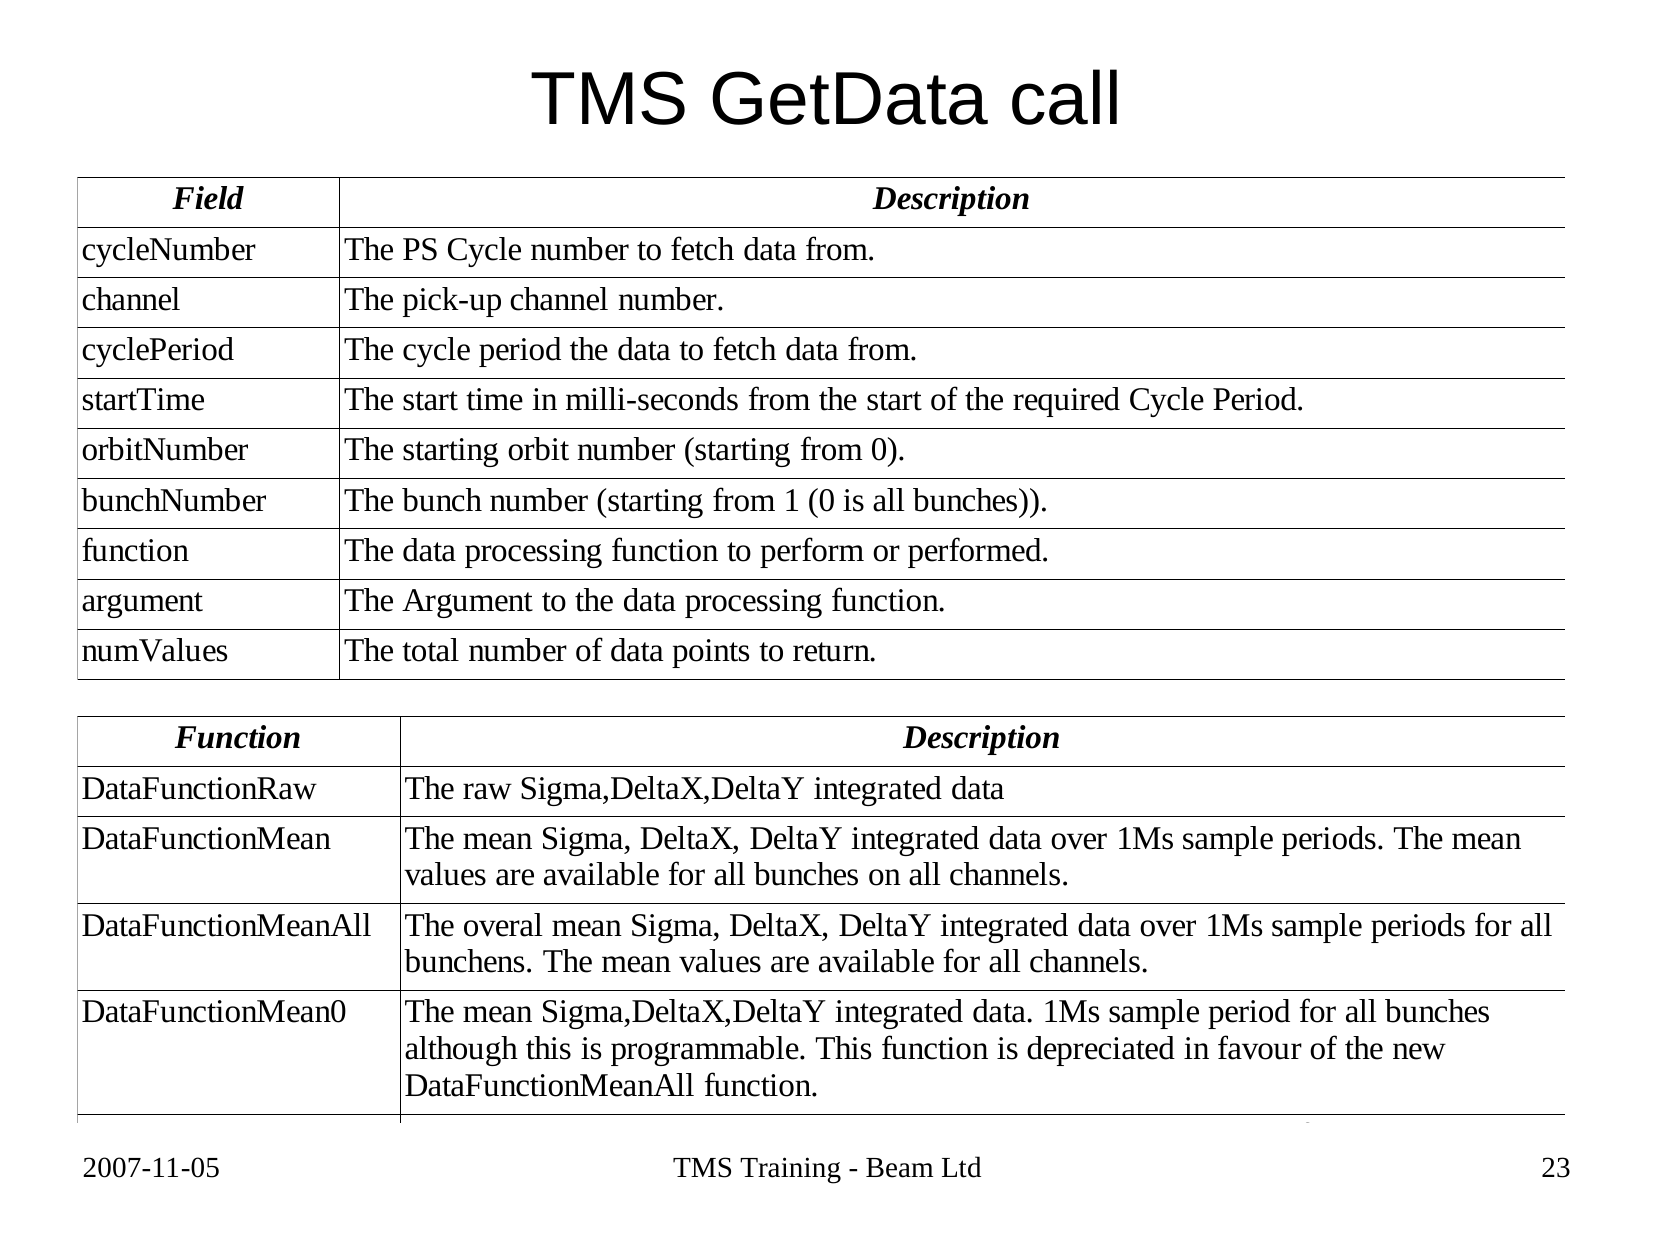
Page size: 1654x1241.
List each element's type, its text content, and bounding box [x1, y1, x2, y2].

chart [77, 176, 1565, 1123]
title TMS GetData call [82, 49, 1571, 148]
